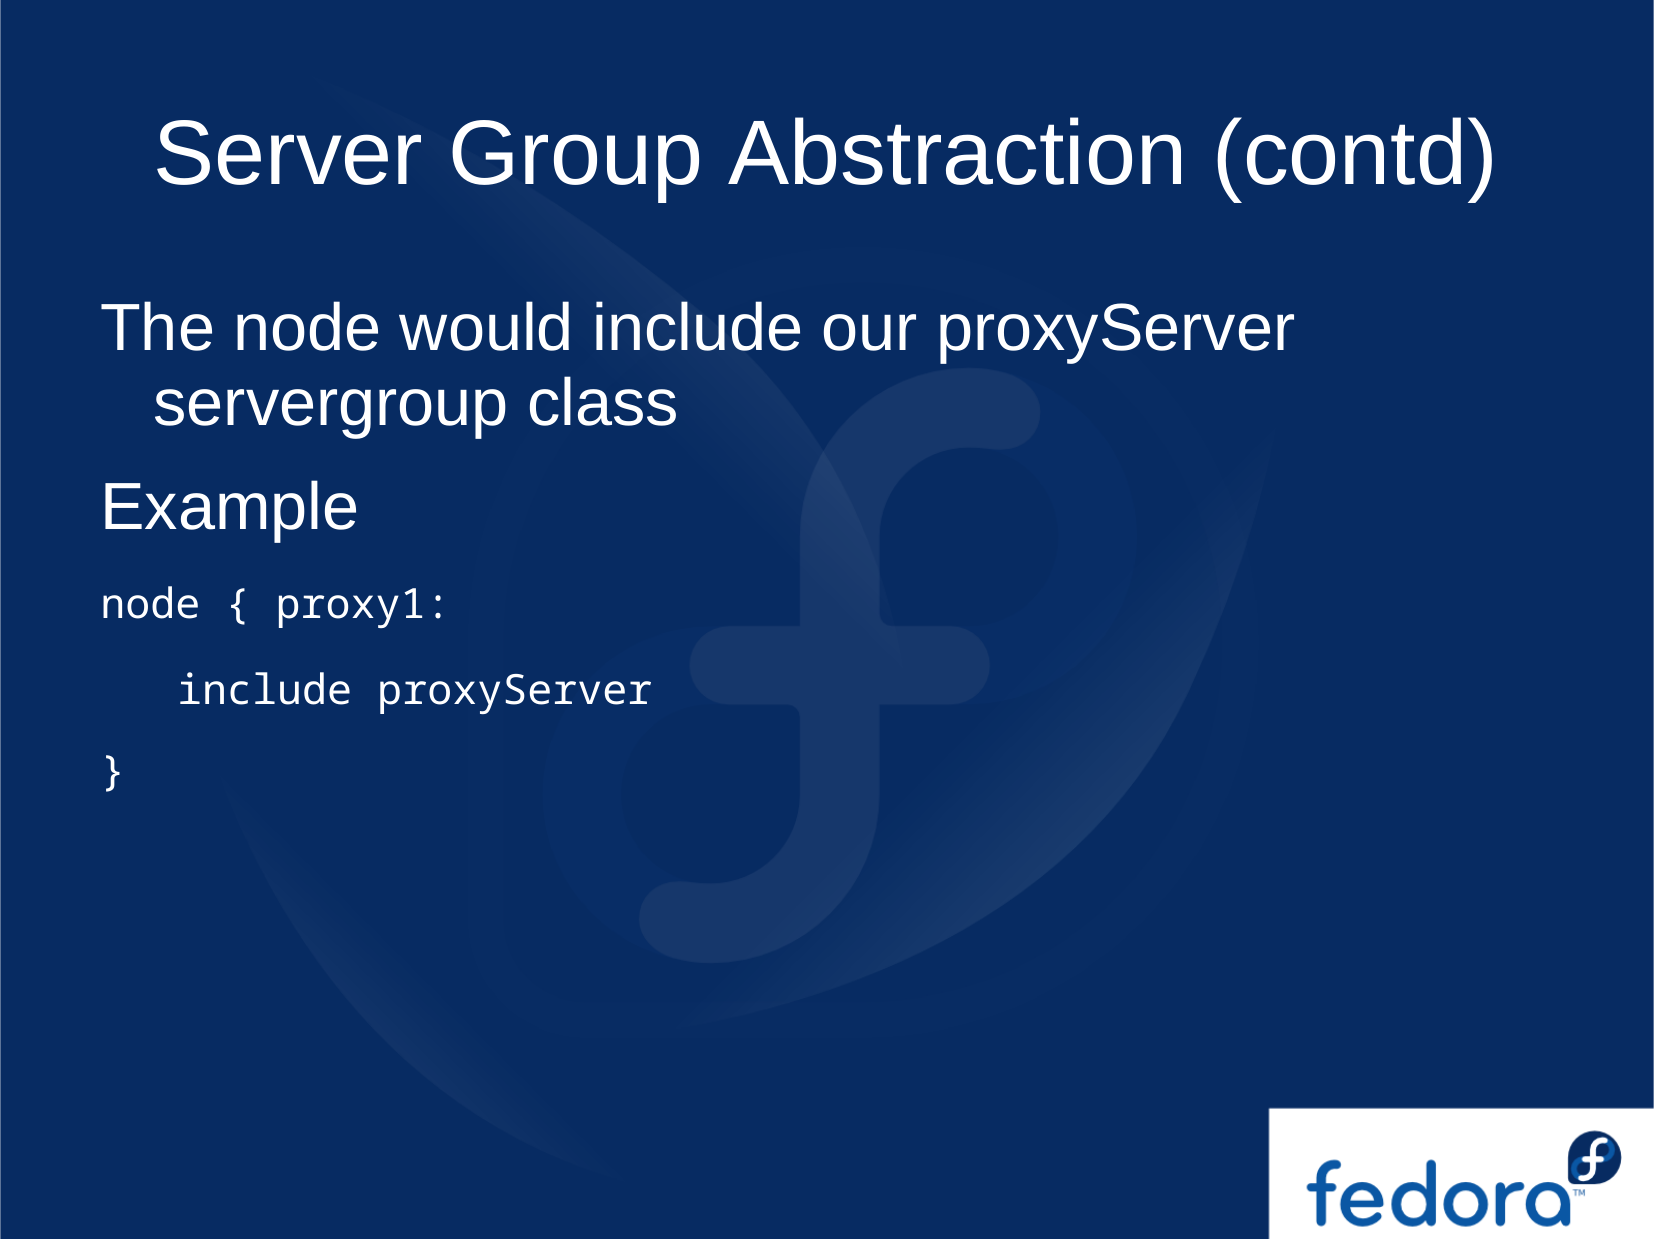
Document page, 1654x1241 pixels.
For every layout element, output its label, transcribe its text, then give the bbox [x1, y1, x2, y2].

title Server Group Abstraction (contd) [82, 56, 1571, 250]
list The node would include our proxyServer servergroup class Example node { proxy1: include proxyServer } [82, 290, 1571, 1094]
picture [0, 0, 1654, 1239]
